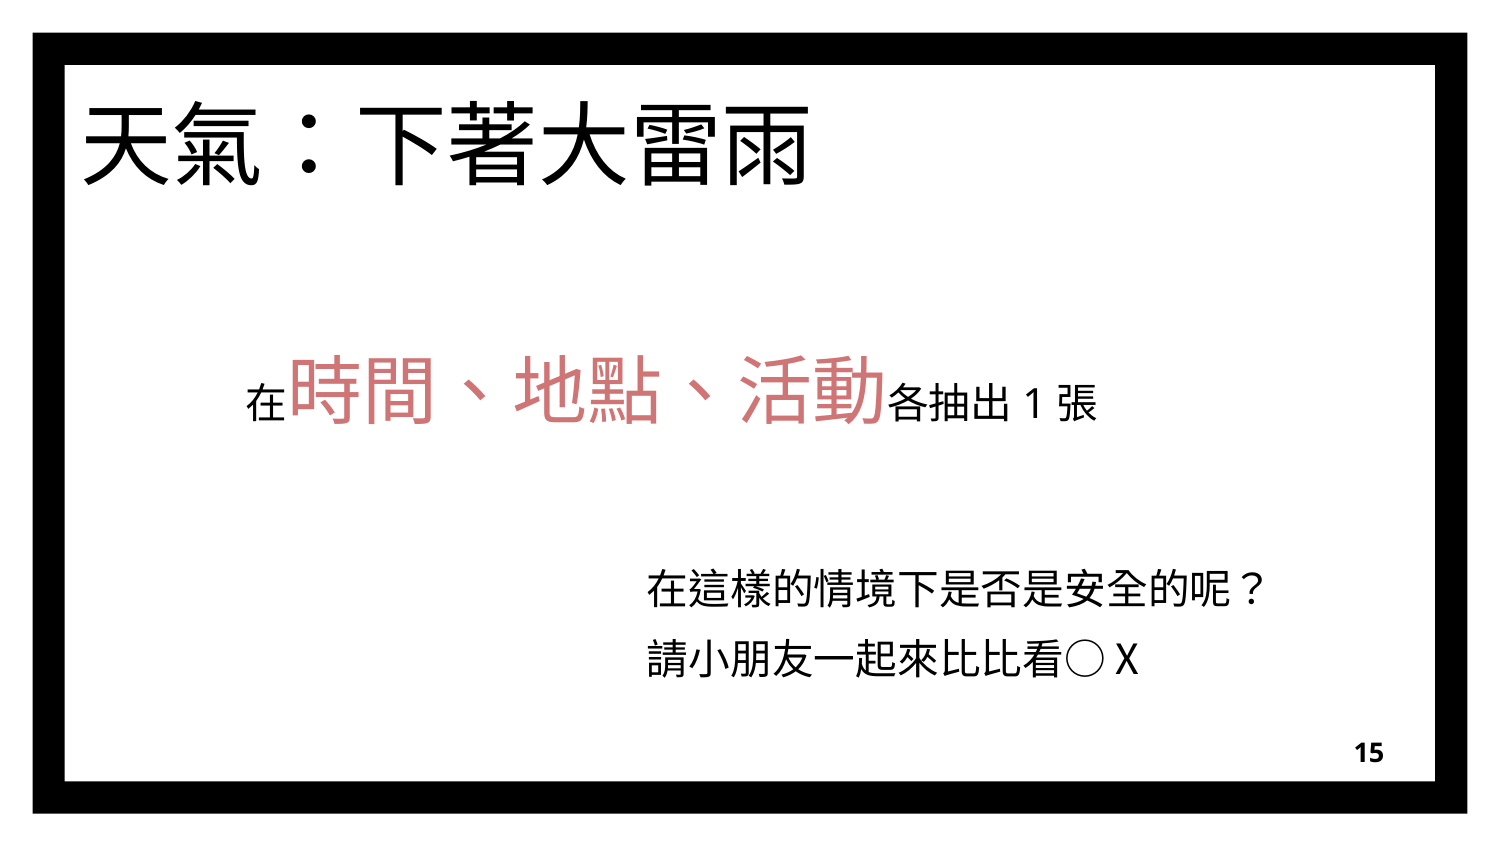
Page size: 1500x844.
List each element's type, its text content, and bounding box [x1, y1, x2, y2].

text_box 在時間、地點、活動各抽出1張 [230, 315, 1191, 458]
text_box 天氣：下著大雷雨 [64, 55, 869, 267]
text_box 15 [1338, 720, 1429, 786]
text_box 在這樣的情境下是否是安全的呢？ 請小朋友一起來比比看○Ⅹ [631, 540, 1500, 682]
